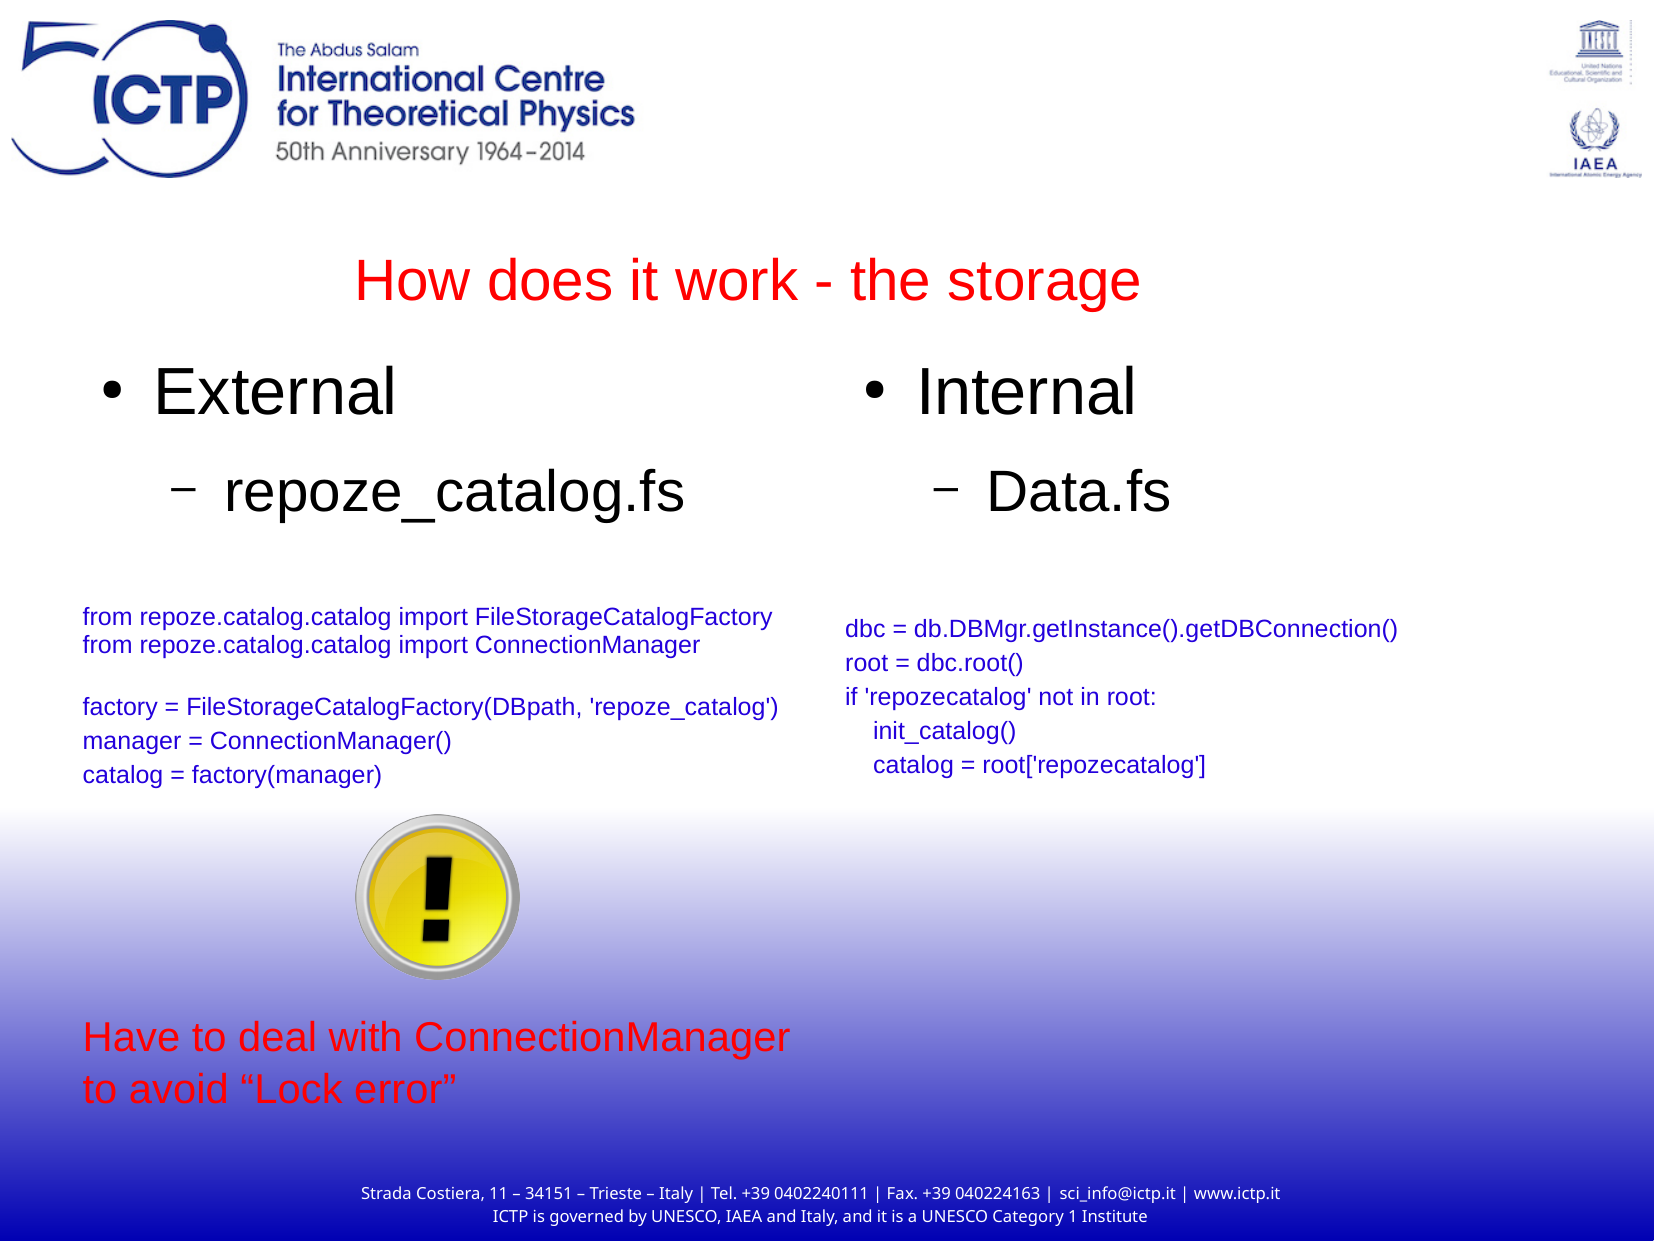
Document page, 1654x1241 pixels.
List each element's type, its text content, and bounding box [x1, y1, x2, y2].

picture [11, 20, 1642, 178]
title How does it work - the storage [354, 218, 1571, 343]
picture [355, 814, 520, 980]
list External repoze_catalog.fs from repoze.catalog.catalog import FileStorageCatalogFactory from repoze.catalog.catalog import ConnectionManager factory = FileStorageCatalogFactory(DBpath, 'repoze_catalog') manager = ConnectionManager() catalog = factory(manager) Have to deal with ConnectionManager to avoid “Lock error” [82, 354, 809, 1170]
list Internal Data.fs dbc = db.DBMgr.getInstance().getDBConnection() root = dbc.root() if 'repozecatalog' not in root: init_catalog() catalog = root['repozecatalog'] [845, 354, 1572, 1170]
